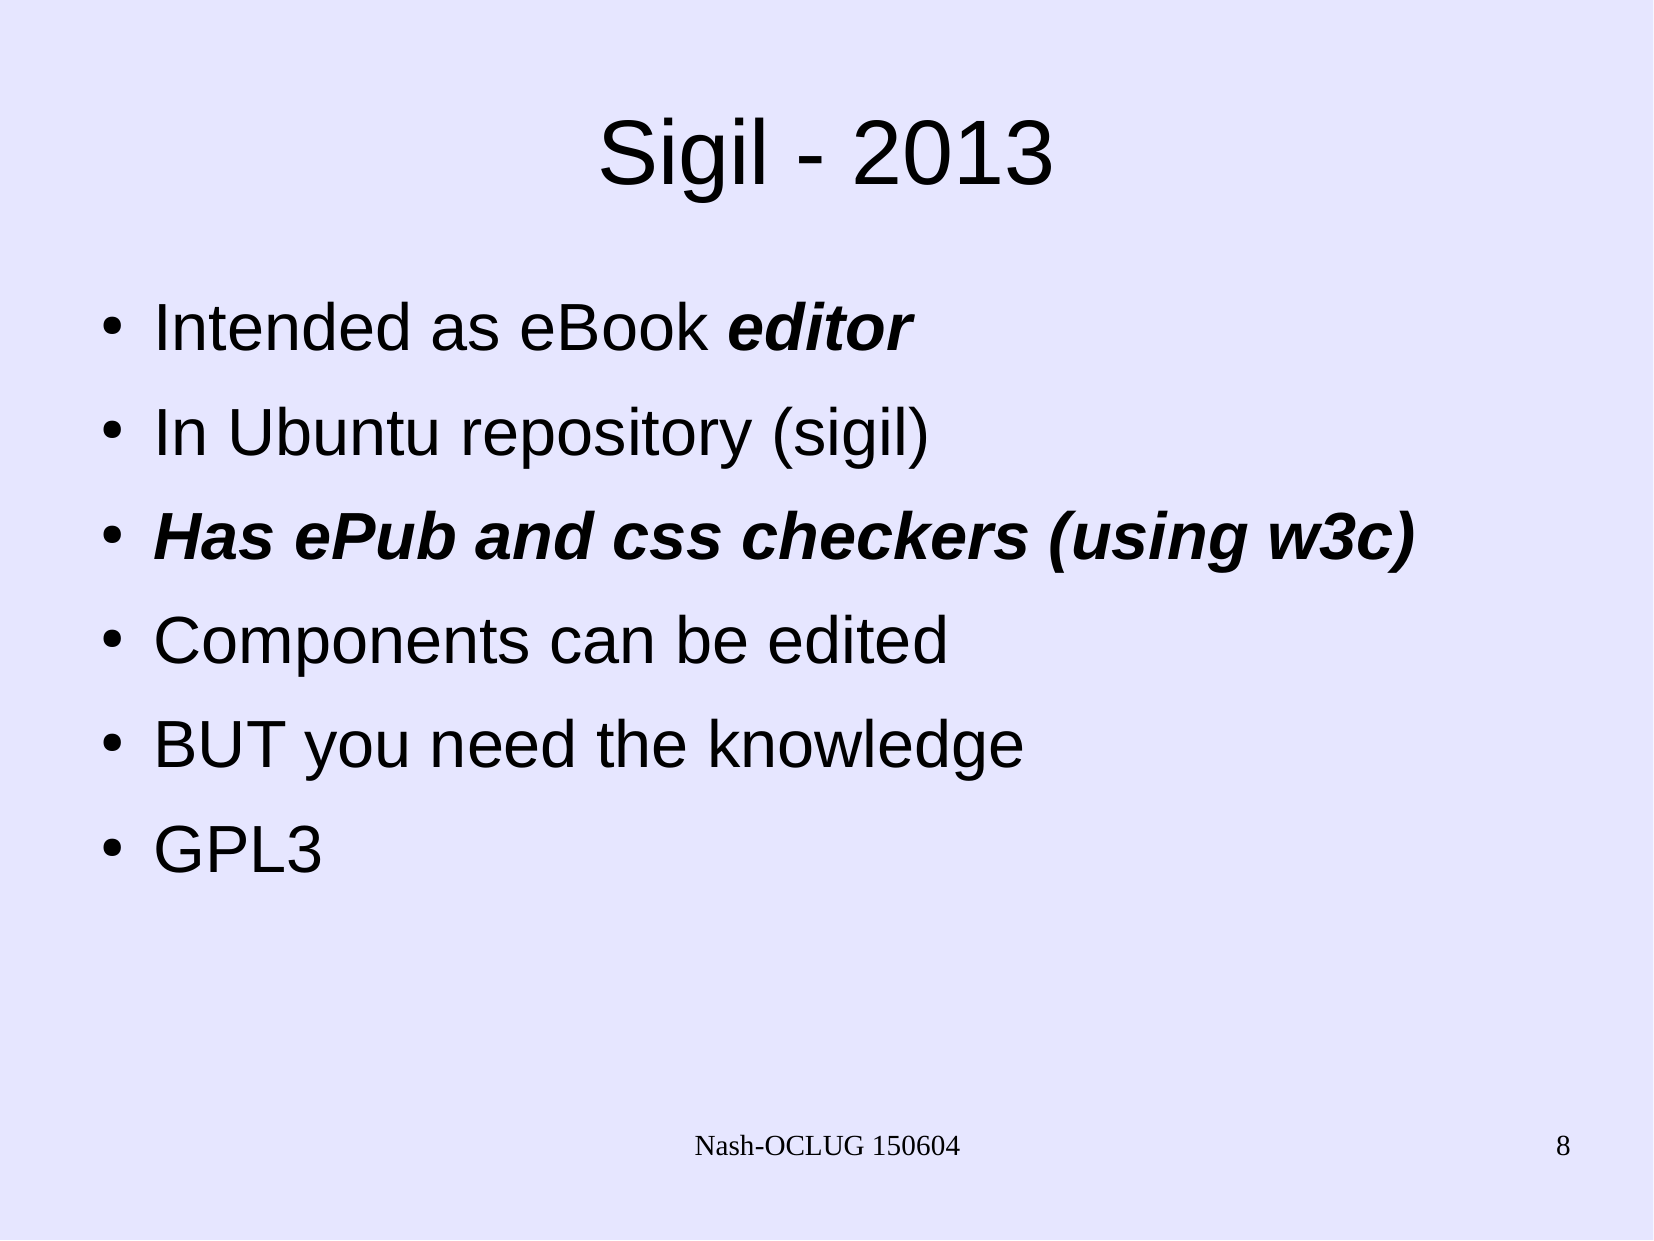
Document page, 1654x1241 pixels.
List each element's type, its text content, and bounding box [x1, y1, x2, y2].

title Sigil - 2013 [82, 49, 1571, 257]
list Intended as eBook editor In Ubuntu repository (sigil) Has ePub and css checkers (using w3c) Components can be edited BUT you need the knowledge GPL3 [82, 290, 1538, 1010]
